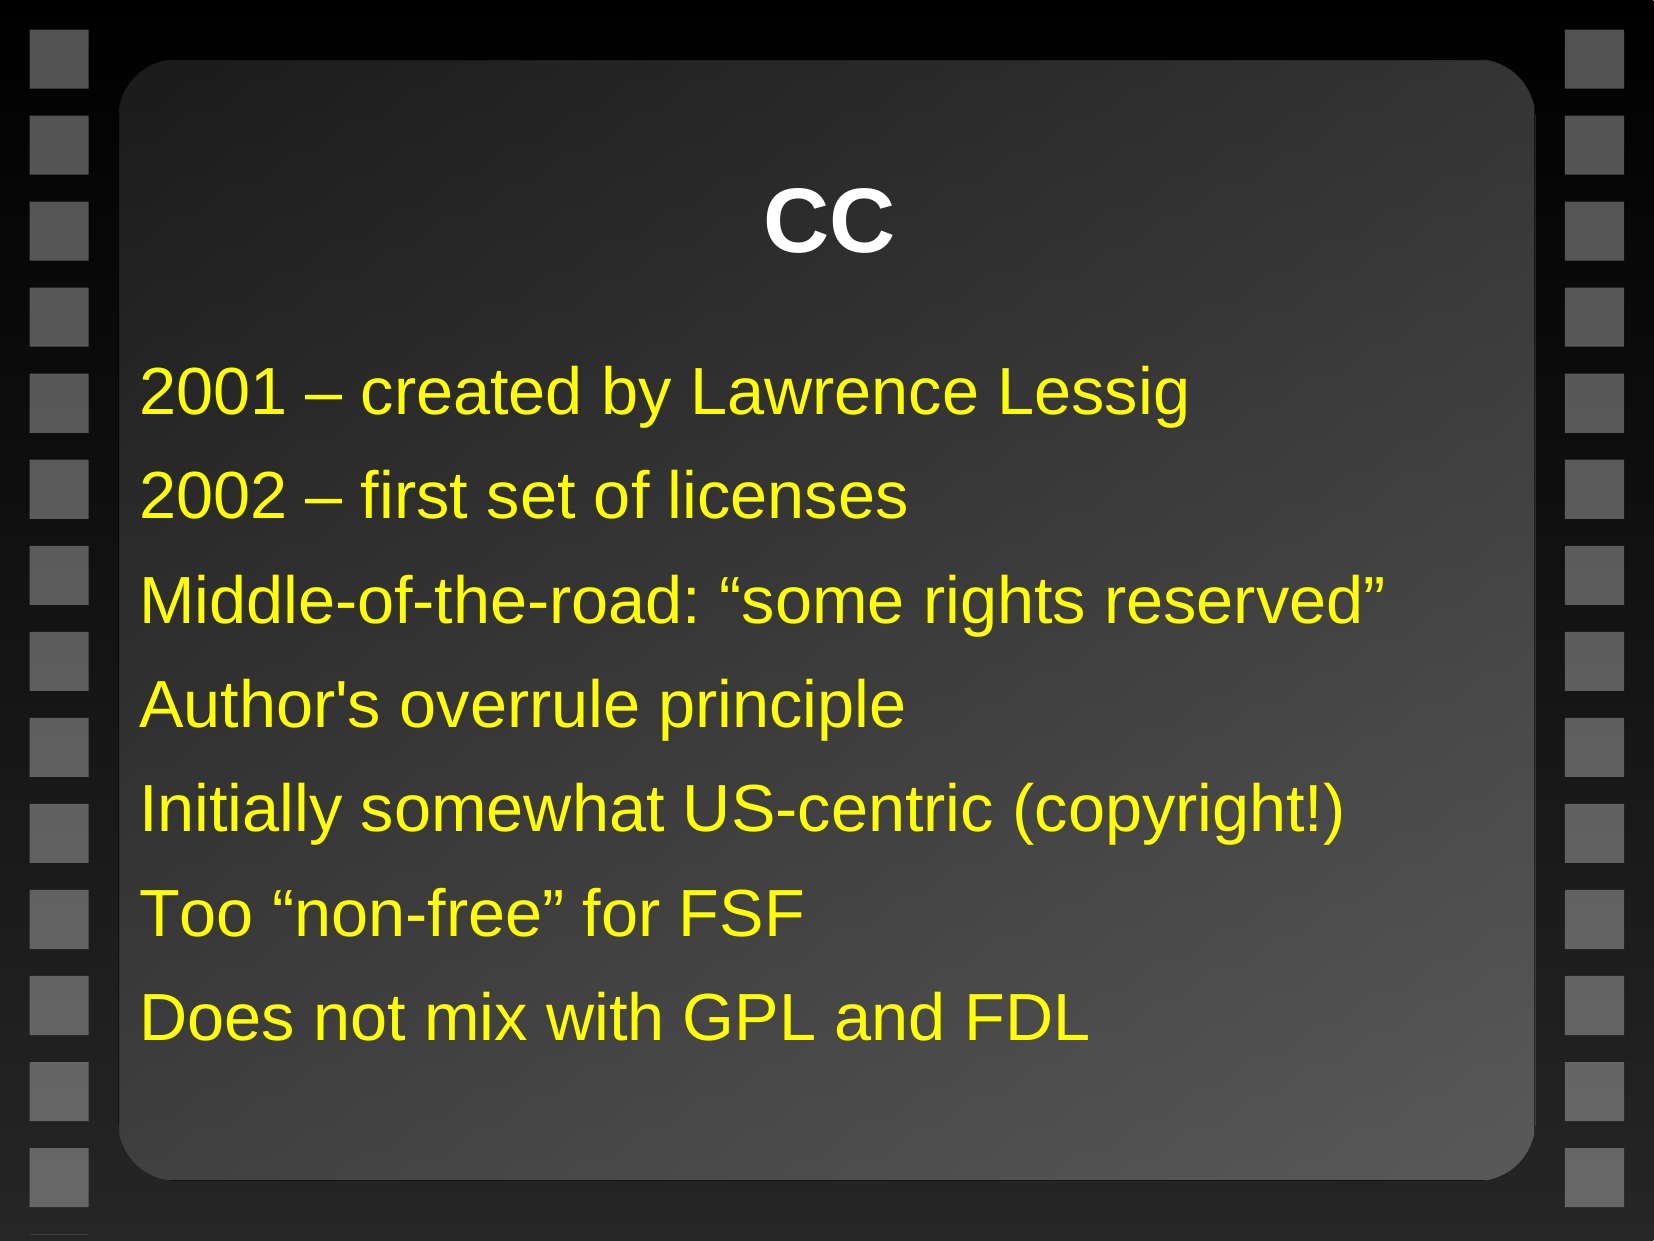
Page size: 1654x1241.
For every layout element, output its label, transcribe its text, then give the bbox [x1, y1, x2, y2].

list 2001 – created by Lawrence Lessig 2002 – first set of licenses Middle-of-the-road: “some rights reserved” Author's overrule principle Initially somewhat US-centric (copyright!) Too “non-free” for FSF Does not mix with GPL and FDL [121, 354, 1534, 1127]
title CC [123, 117, 1536, 325]
